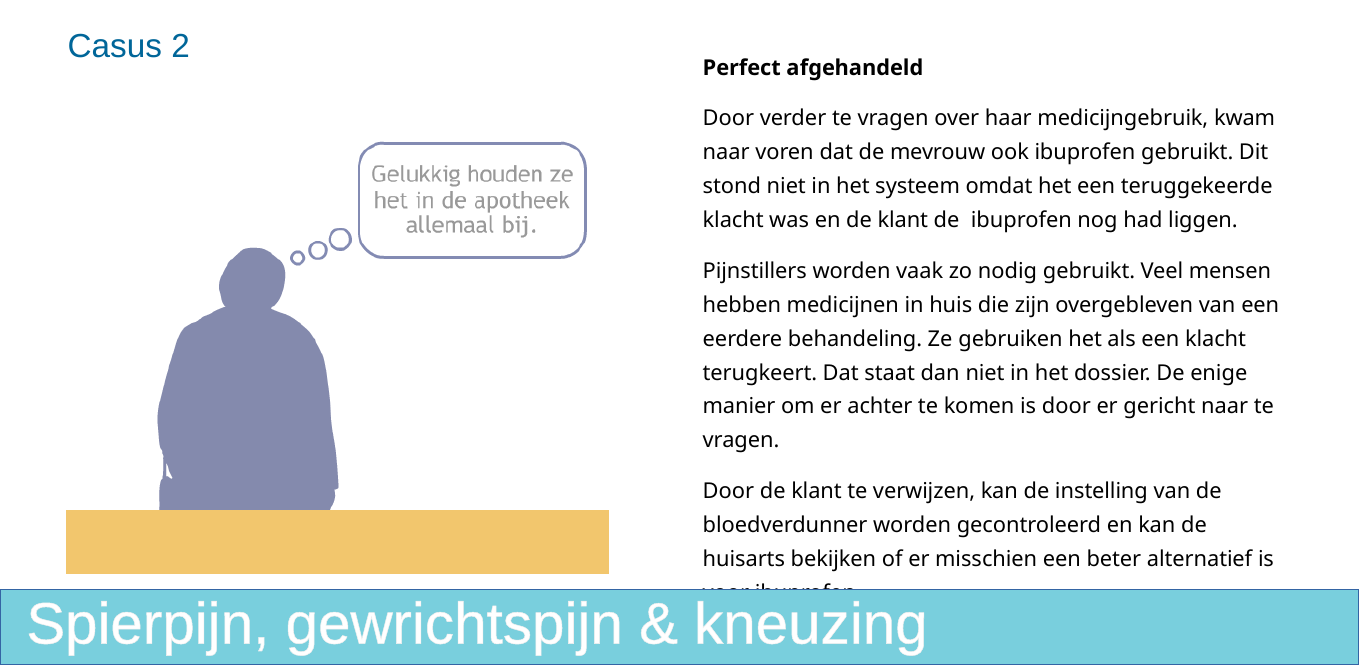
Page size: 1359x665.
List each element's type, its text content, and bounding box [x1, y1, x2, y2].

title Spierpijn, gewrichtspijn & kneuzing [26, 590, 1229, 665]
picture [66, 118, 609, 574]
title Casus 2 [67, 27, 1291, 101]
text_box [0, 589, 1359, 665]
list Perfect afgehandeld Door verder te vragen over haar medicijngebruik, kwam naar voren dat de mevrouw ook ibuprofen gebruikt. Dit stond niet in het systeem omdat het een teruggekeerde klacht was en de klant de ibuprofen nog had liggen. Pijnstillers worden vaak zo nodig gebruikt. Veel mensen hebben medicijnen in huis die zijn overgebleven van een eerdere behandeling. Ze gebruiken het als een klacht terugkeert. Dat staat dan niet in het dossier. De enige manier om er achter te komen is door er gericht naar te vragen. Door de klant te verwijzen, kan de instelling van de bloedverdunner worden gecontroleerd en kan de huisarts bekijken of er misschien een beter alternatief is voor ibuprofen. [702, 47, 1287, 589]
